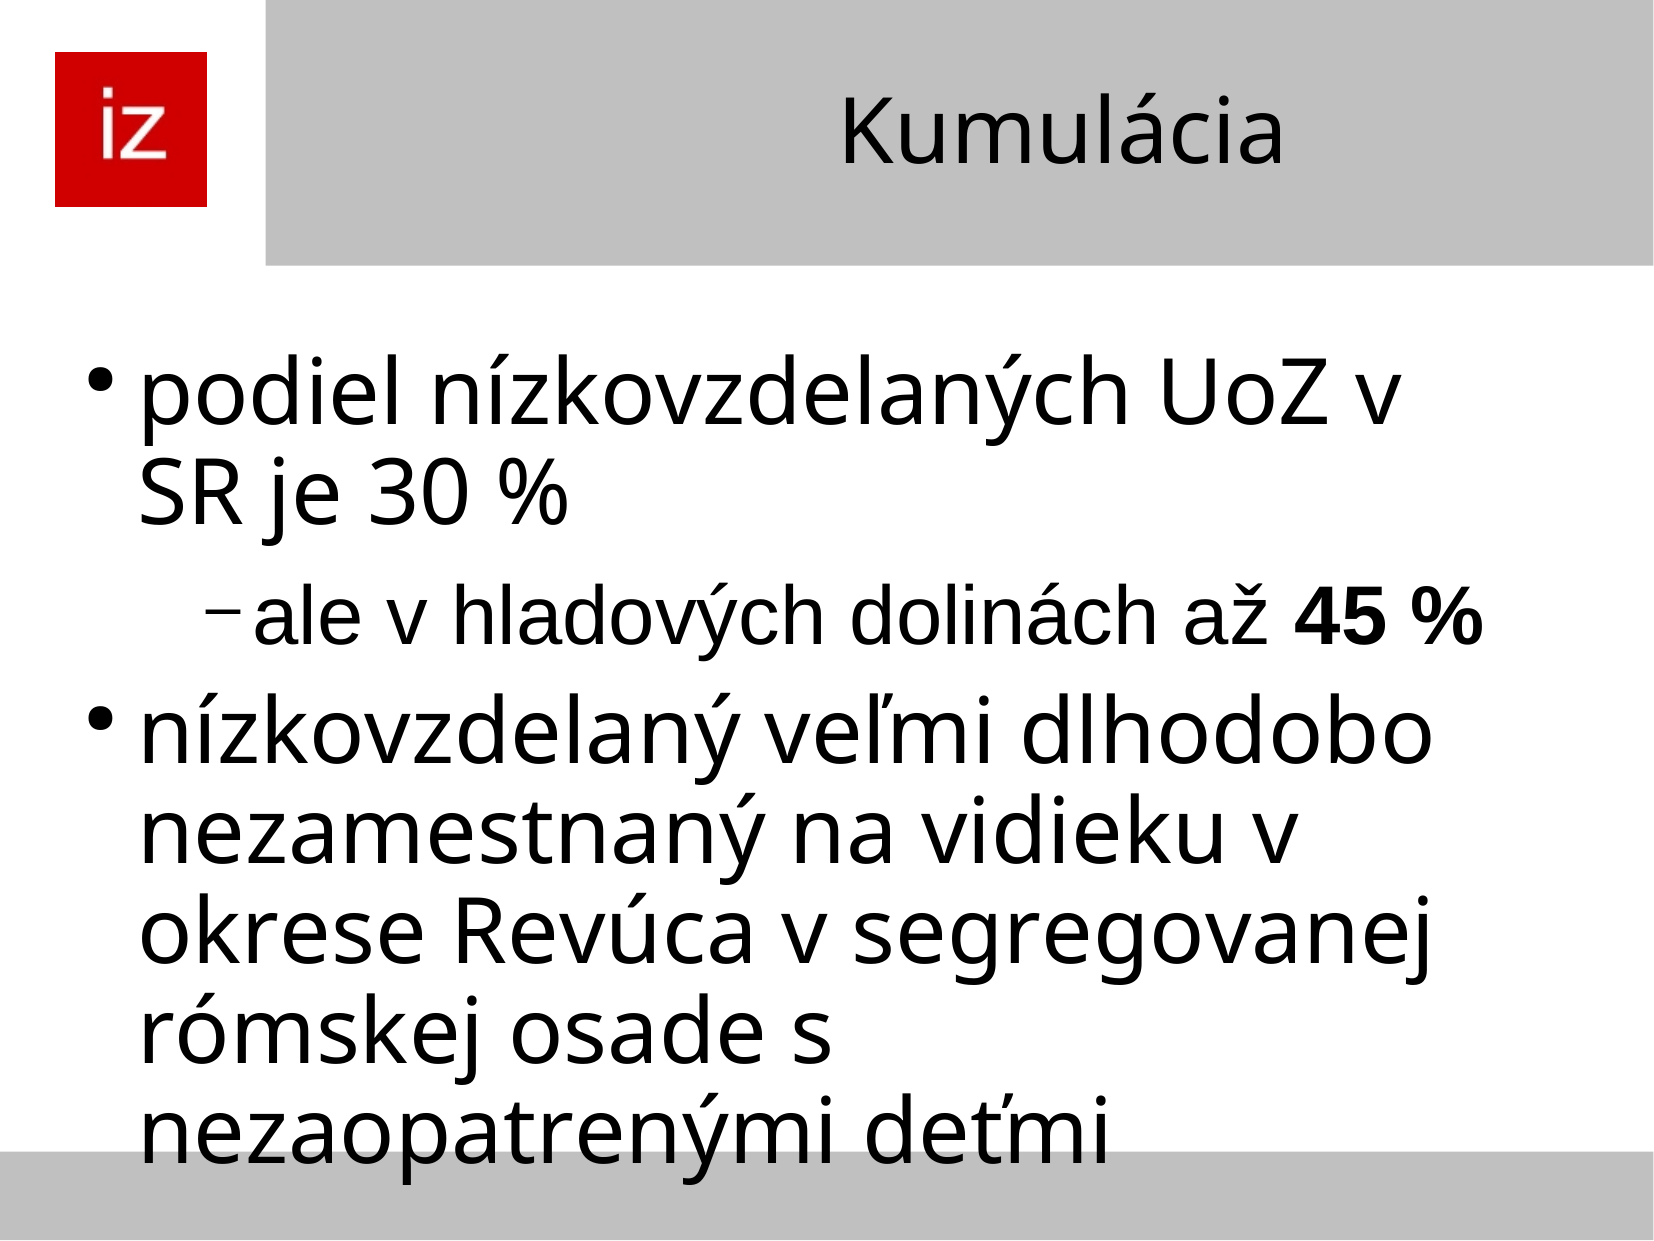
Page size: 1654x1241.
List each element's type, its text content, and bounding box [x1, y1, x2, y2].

title Kumulácia [561, 29, 1565, 237]
picture [55, 52, 207, 207]
list podiel nízkovzdelaných UoZ v SR je 30 % ale v hladových dolinách až 45 % nízkovzdelaný veľmi dlhodobo nezamestnaný na vidieku v okrese Revúca v segregovanej rómskej osade s nezaopatrenými deťmi [0, 344, 1533, 1126]
